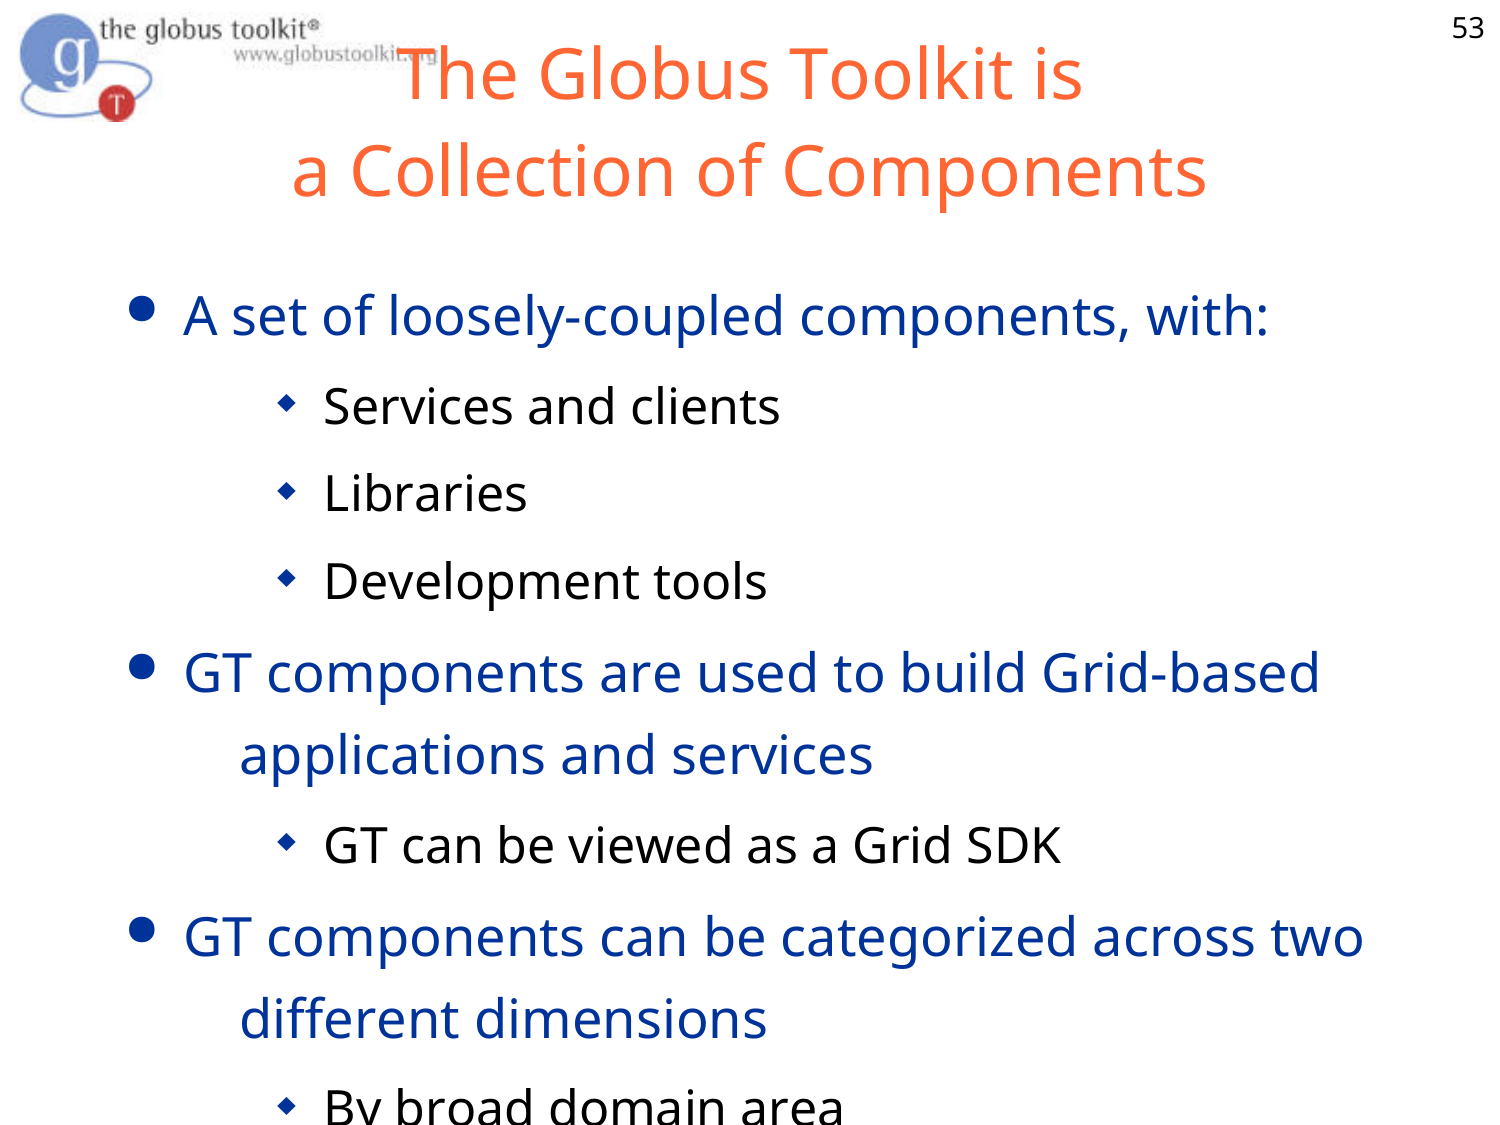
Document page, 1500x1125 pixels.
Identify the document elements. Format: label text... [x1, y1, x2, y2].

list A set of loosely-coupled components, with: Services and clients Libraries Development tools GT components are used to build Grid-based applications and services GT can be viewed as a Grid SDK GT components can be categorized across two different dimensions By broad domain area By protocol support [112, 262, 1413, 1125]
picture [17, 12, 438, 122]
title The Globus Toolkit is a Collection of Components [112, 39, 1388, 225]
